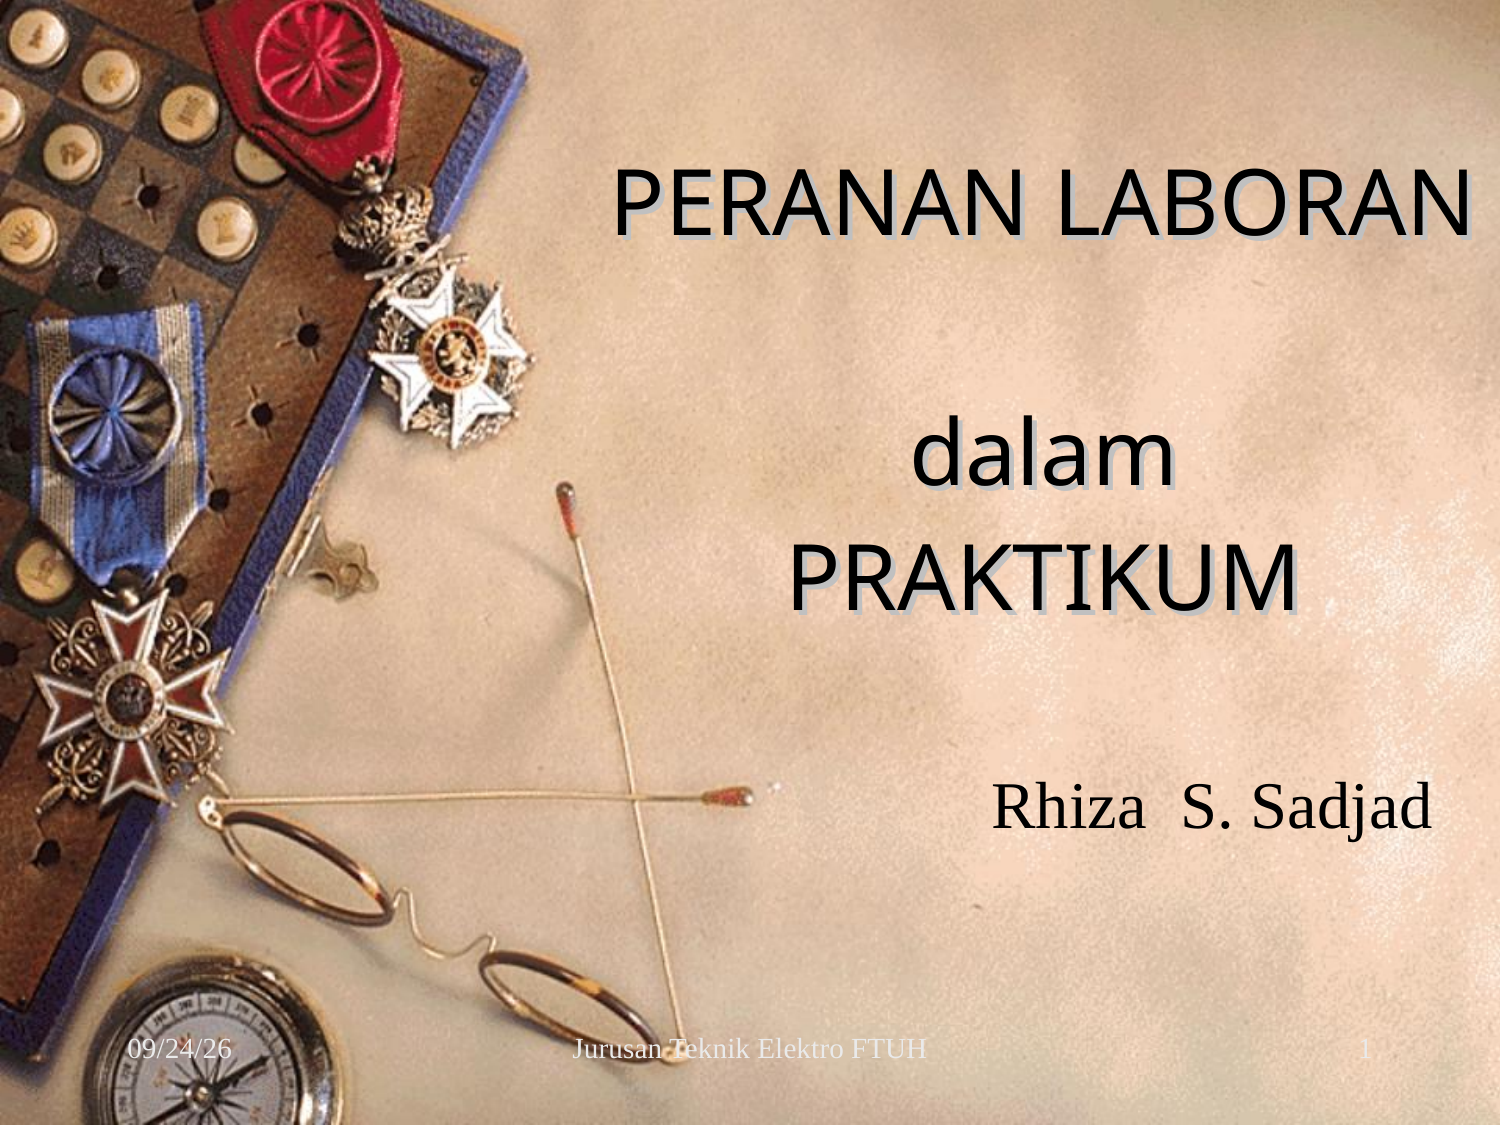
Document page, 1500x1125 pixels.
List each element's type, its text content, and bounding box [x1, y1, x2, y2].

title PERANAN LABORAN dalam PRAKTIKUM [587, 112, 1500, 663]
subtitle Rhiza S. Sadjad [849, 662, 1500, 951]
picture [0, 0, 1500, 1125]
